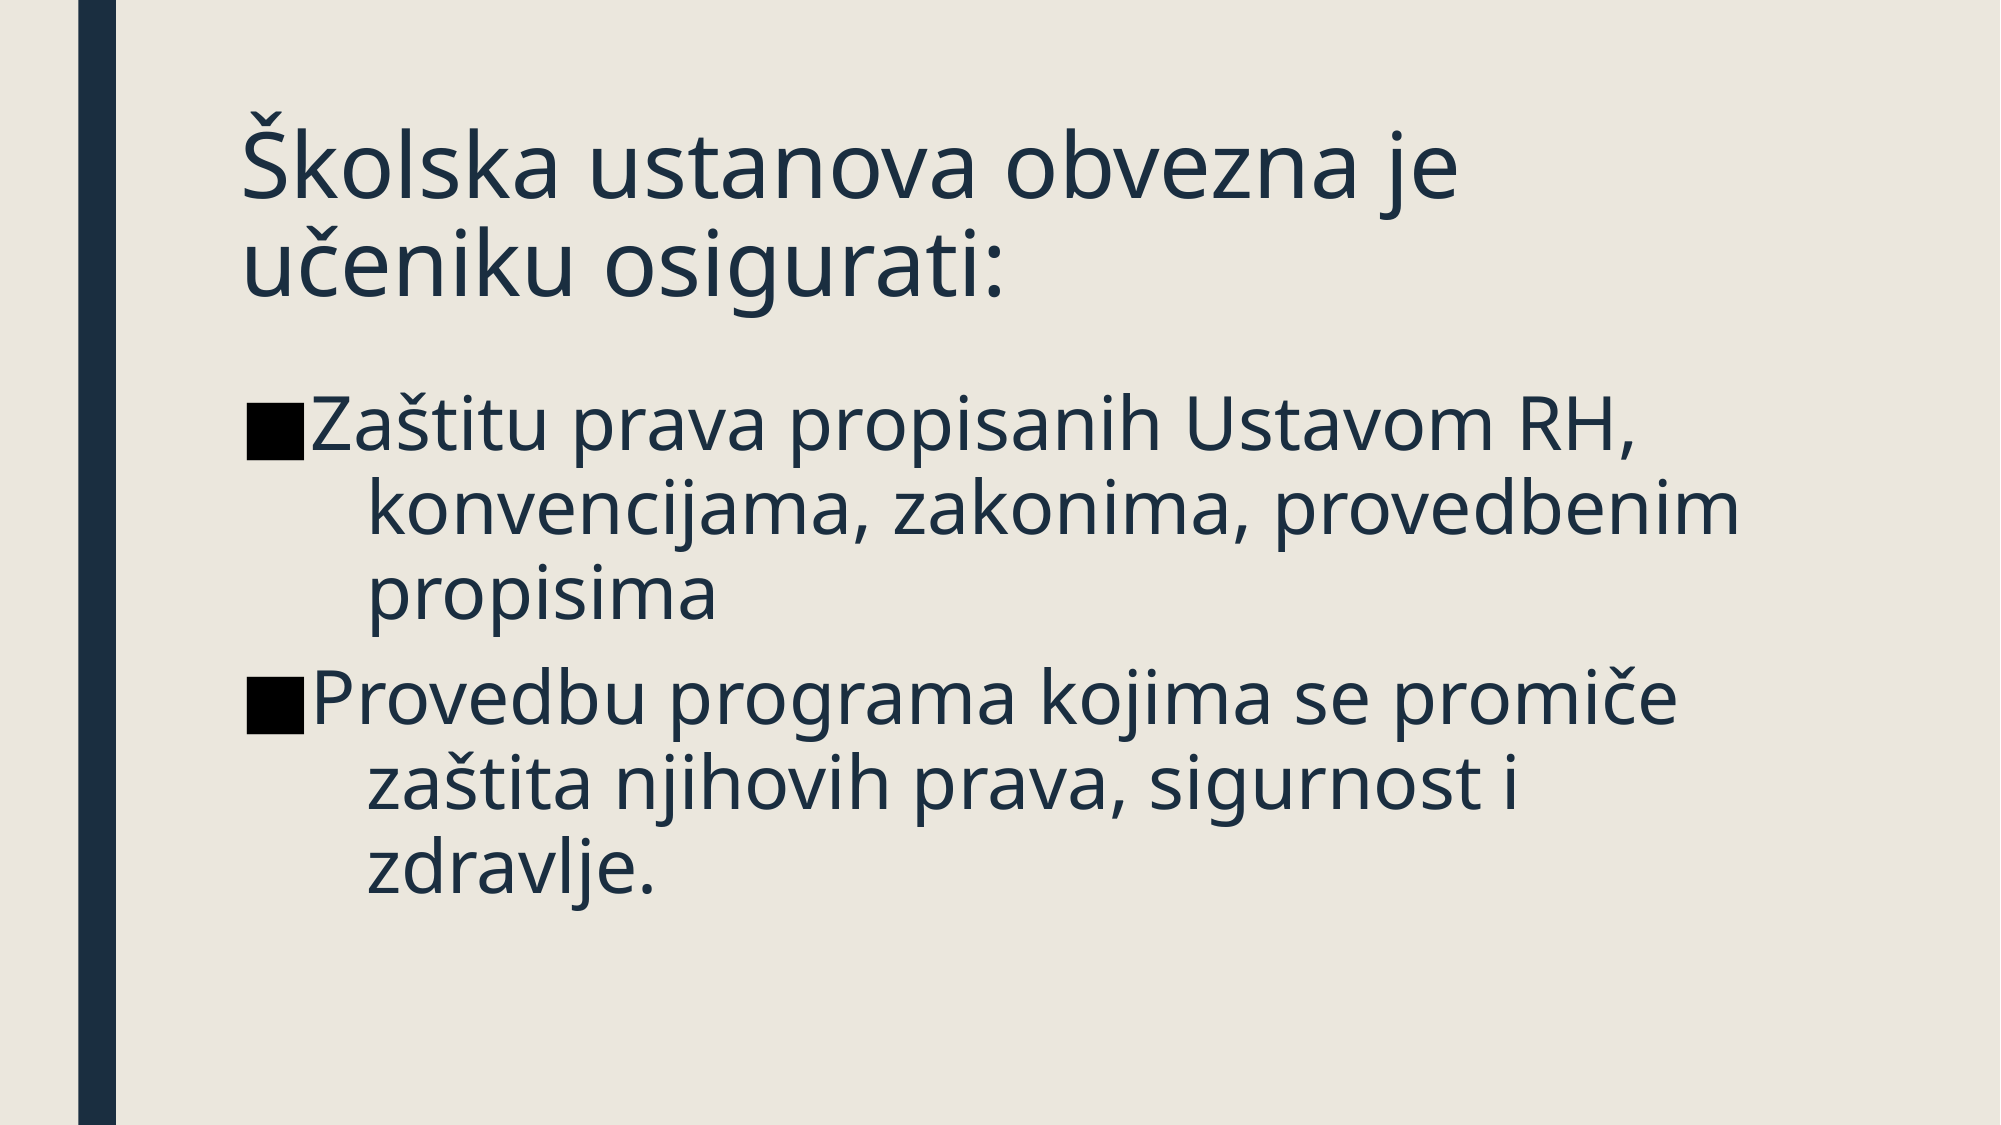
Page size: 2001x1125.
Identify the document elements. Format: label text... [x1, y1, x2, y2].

list Zaštitu prava propisanih Ustavom RH, konvencijama, zakonima, provedbenim propisima Provedbu programa kojima se promiče zaštita njihovih prava, sigurnost i zdravlje. [225, 375, 1801, 963]
title Školska ustanova obvezna je učeniku osigurati: [225, 112, 1801, 357]
